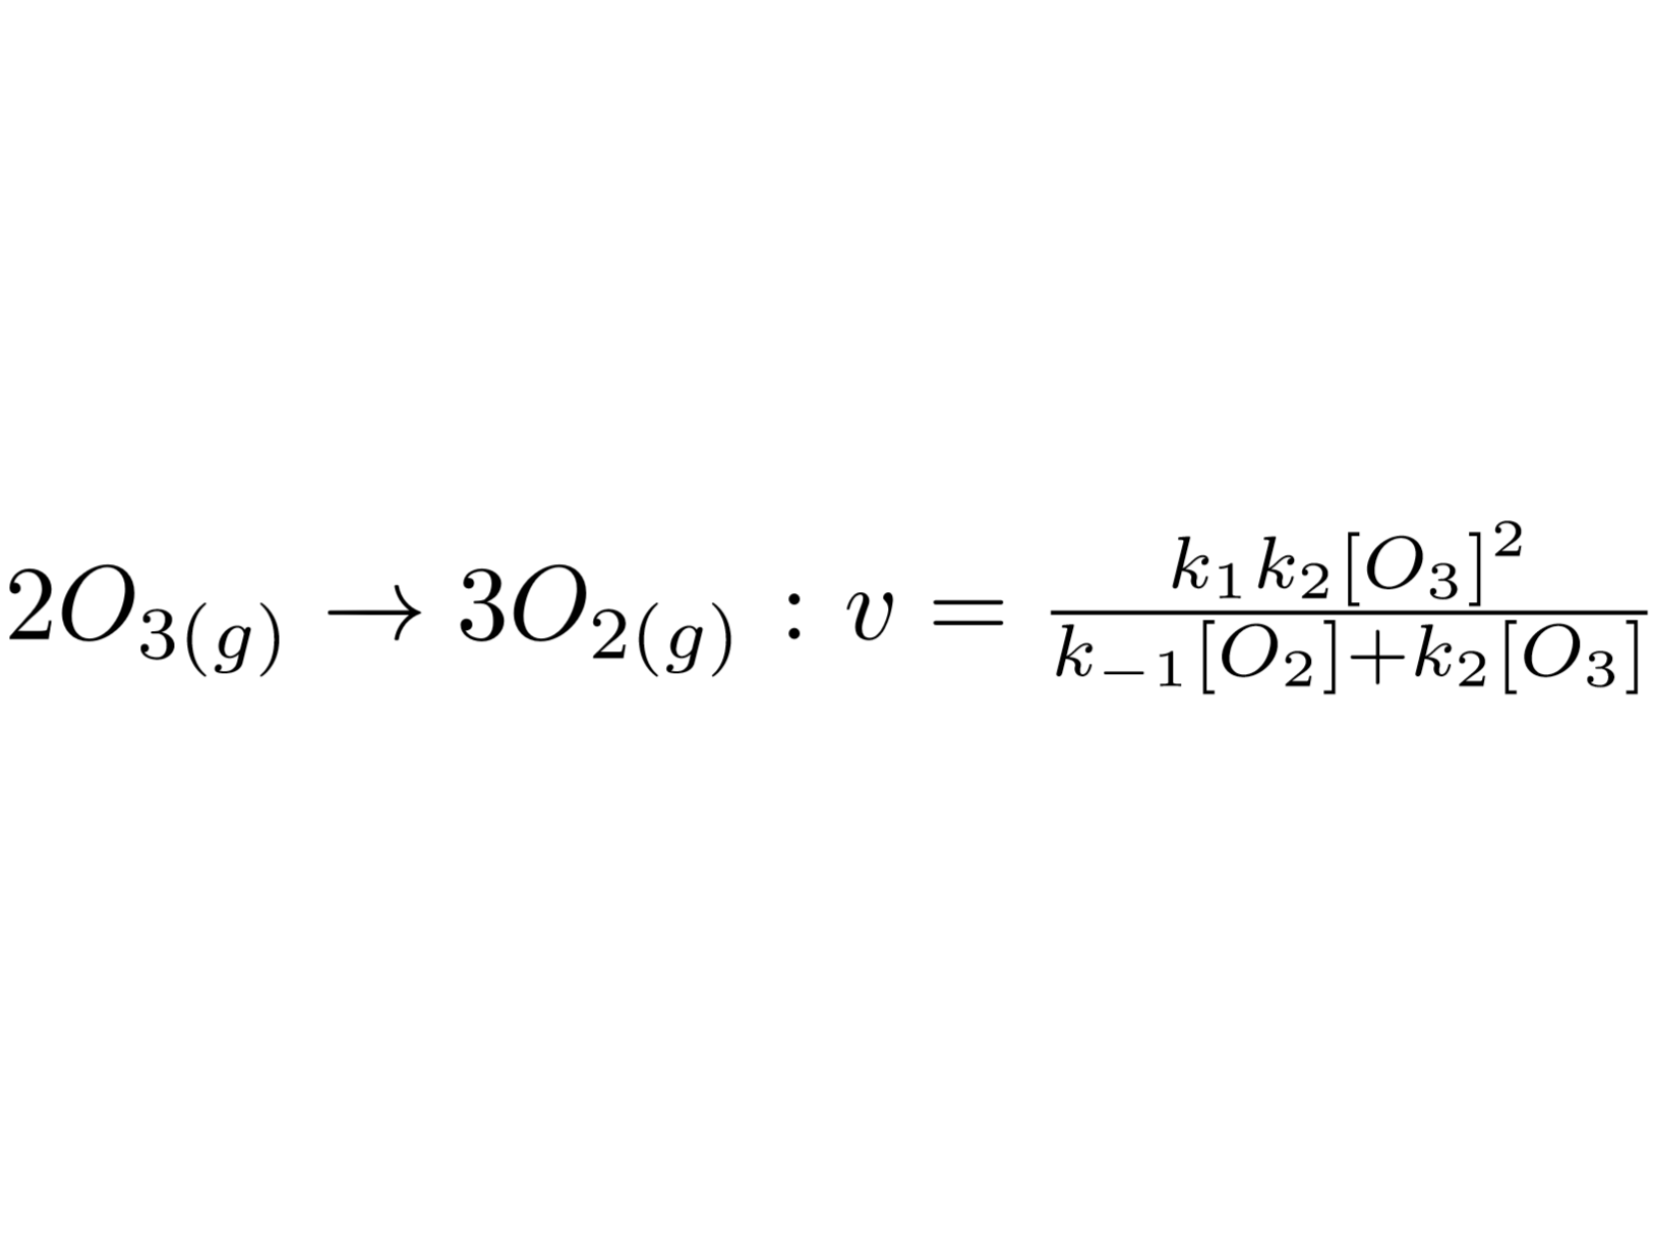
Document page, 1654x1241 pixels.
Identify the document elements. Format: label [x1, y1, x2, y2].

picture [0, 507, 1654, 714]
